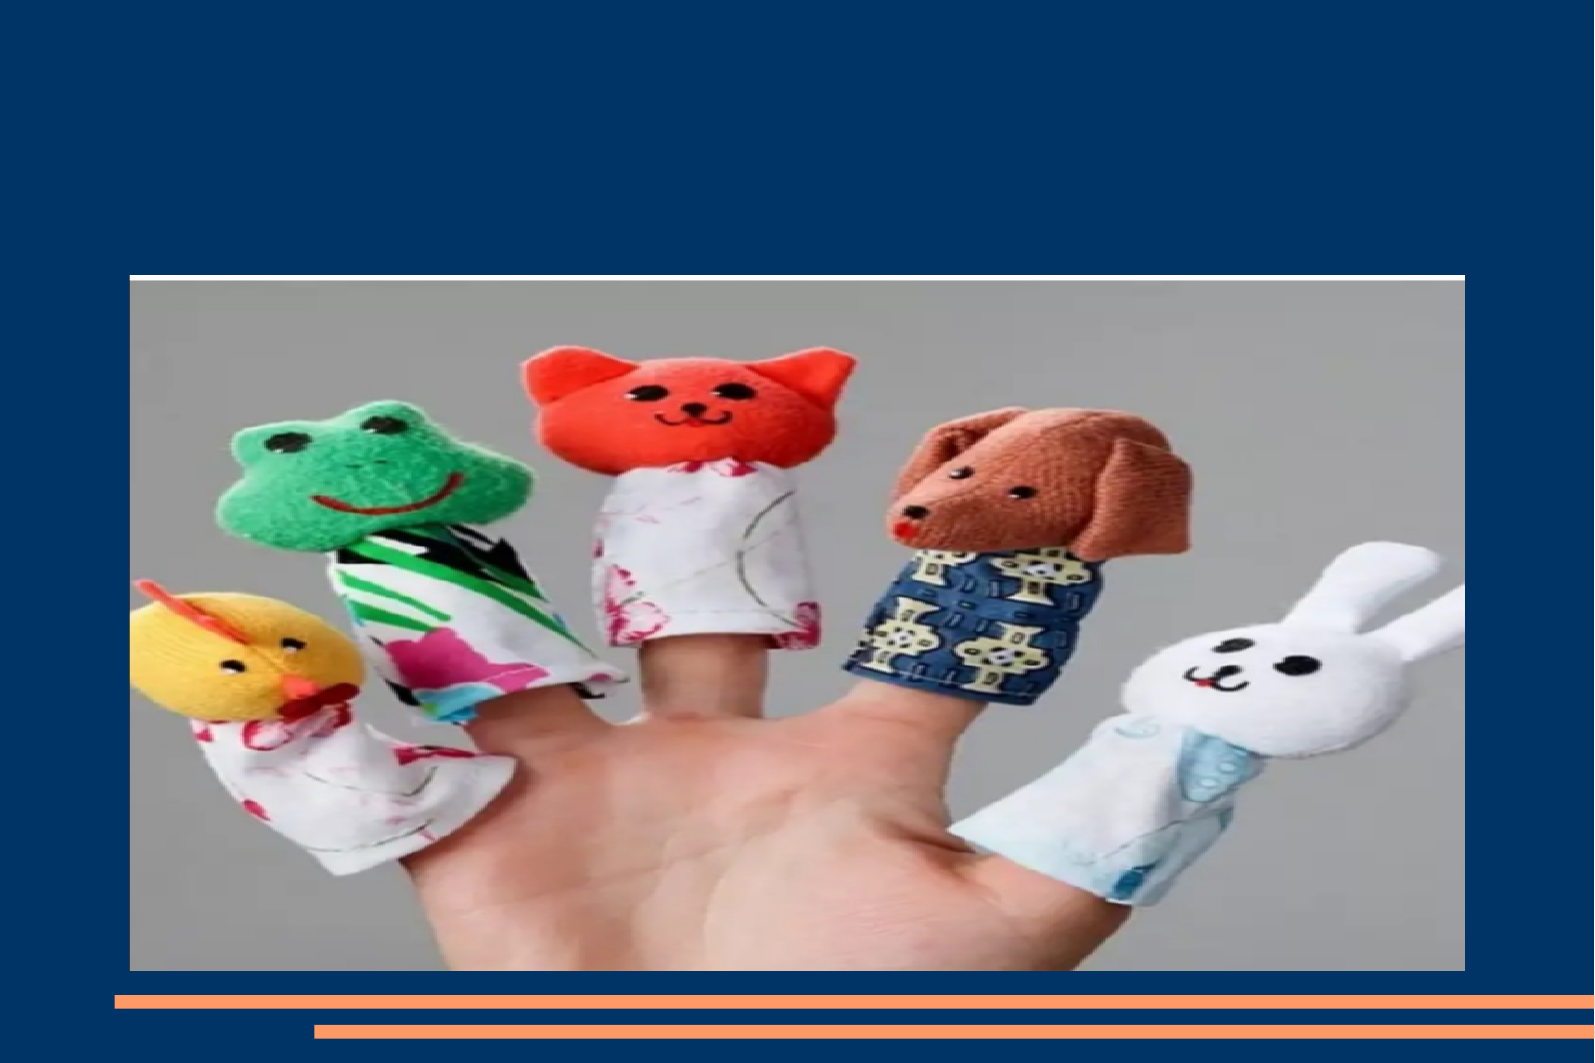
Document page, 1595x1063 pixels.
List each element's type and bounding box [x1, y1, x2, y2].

picture [129, 275, 1465, 971]
